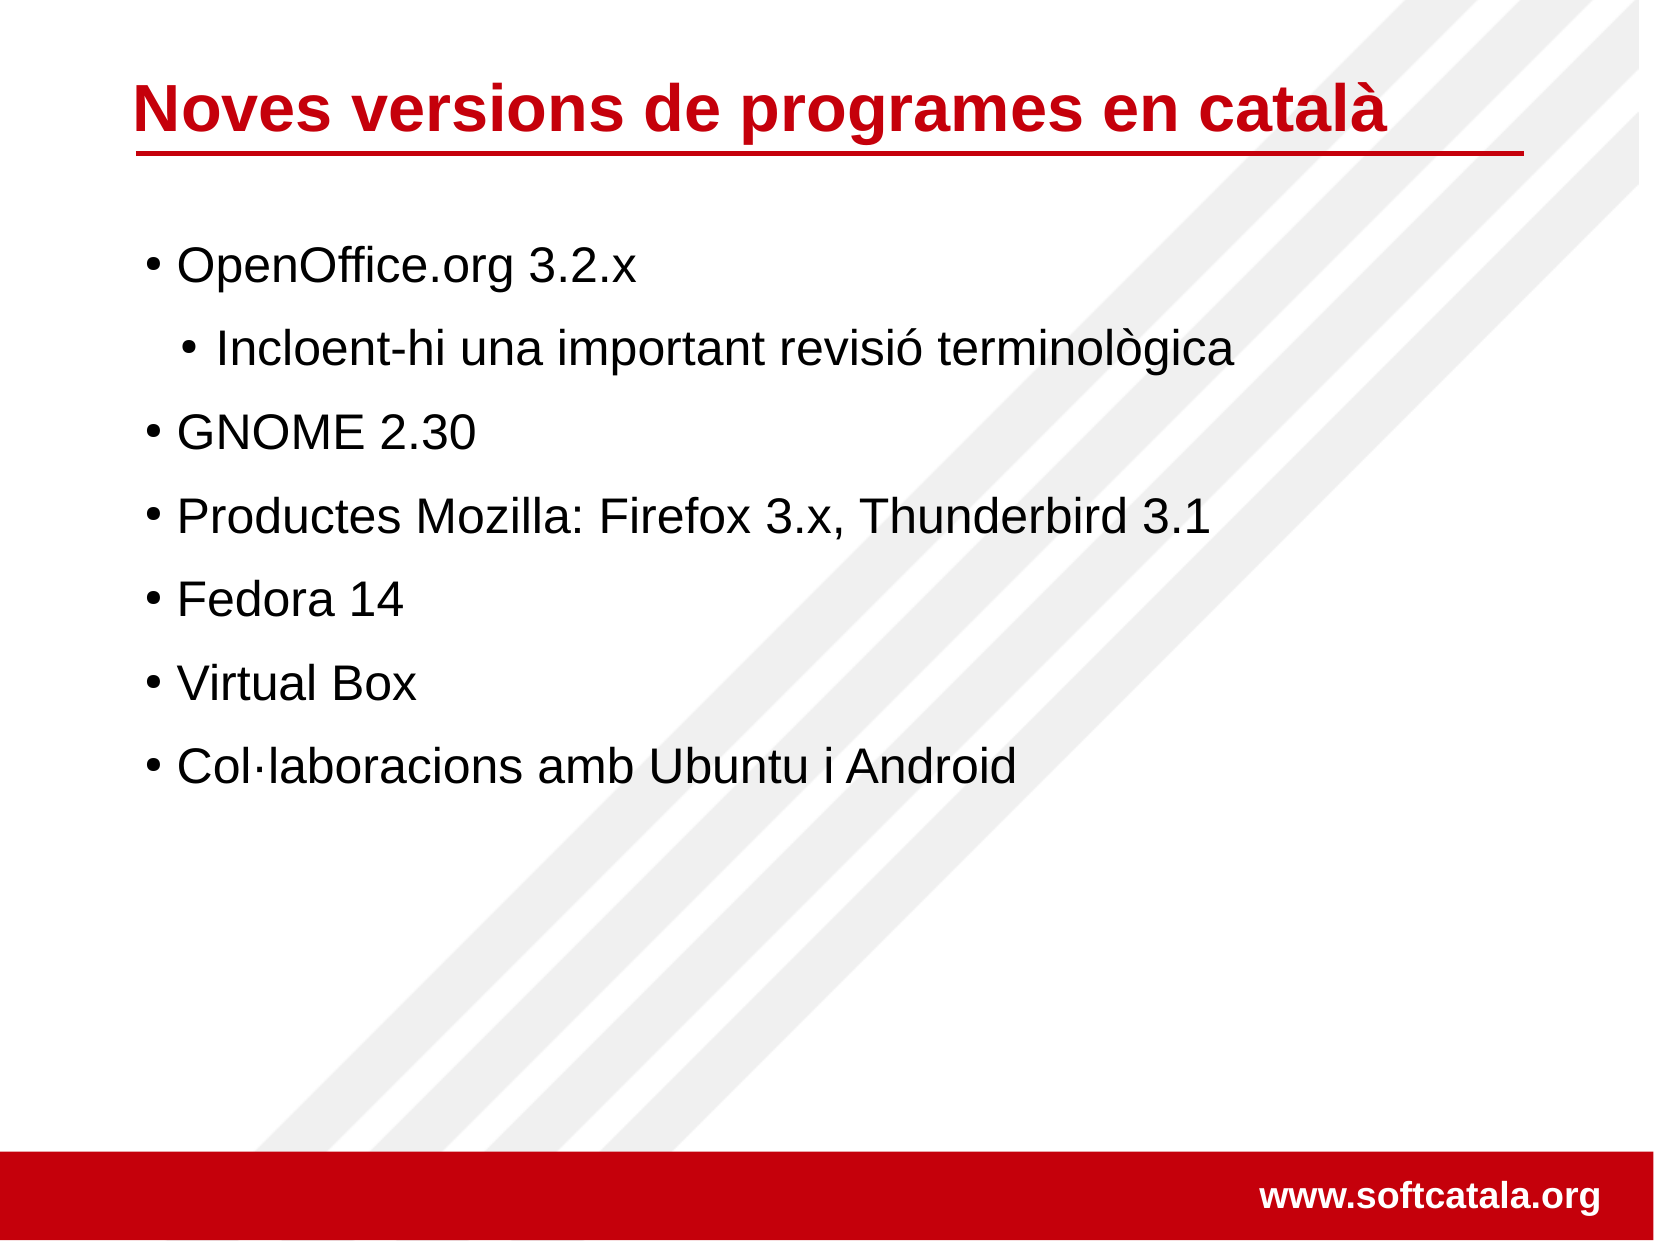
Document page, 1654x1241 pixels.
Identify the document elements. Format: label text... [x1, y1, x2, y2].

text_box Noves versions de programes en català [118, 63, 1501, 154]
picture [0, 0, 1639, 1151]
text_box OpenOffice.org 3.2.x Incloent-hi una important revisió terminològica GNOME 2.30 Productes Mozilla: Firefox 3.x, Thunderbird 3.1 Fedora 14 Virtual Box Col·laboracions amb Ubuntu i Android [129, 201, 1512, 858]
text_box www.softcatala.org [0, 1151, 1654, 1241]
